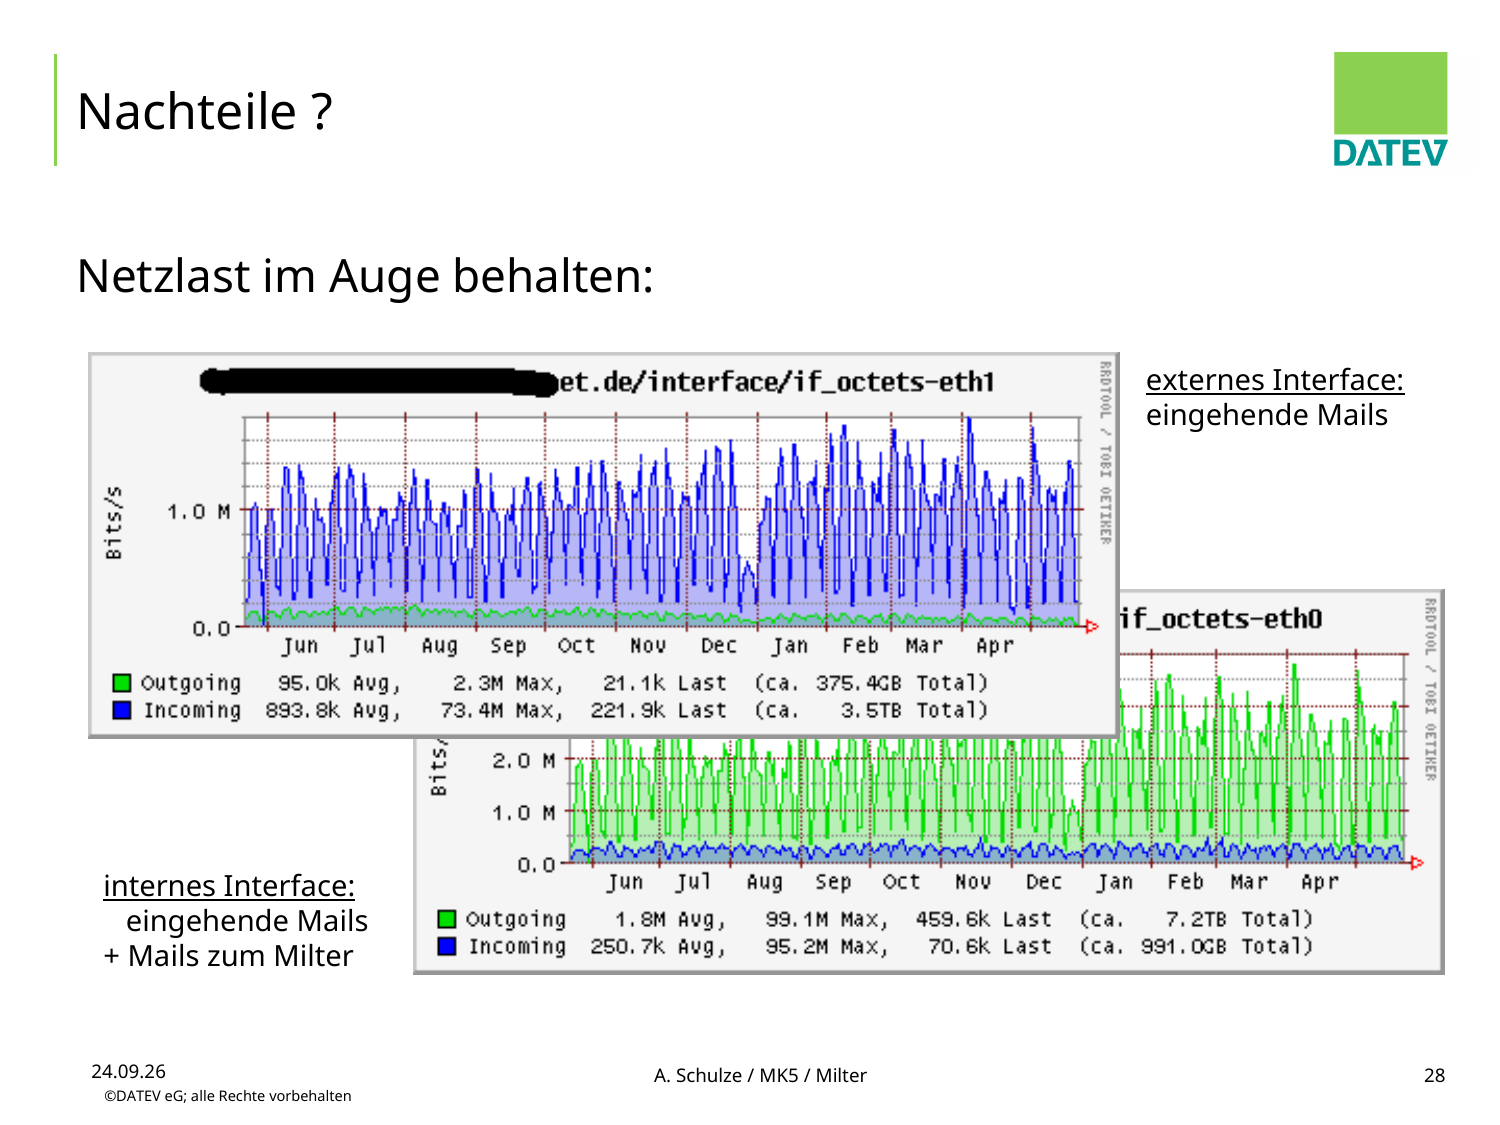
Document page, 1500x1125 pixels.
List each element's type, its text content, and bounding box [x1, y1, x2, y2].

text_box internes Interface: eingehende Mails + Mails zum Milter [88, 860, 404, 980]
list Netzlast im Auge behalten: [76, 243, 1447, 1026]
title Nachteile ? [76, 46, 1235, 174]
picture [1333, 52, 1478, 173]
text_box externes Interface: eingehende Mails [1131, 354, 1445, 440]
picture [88, 352, 1445, 975]
